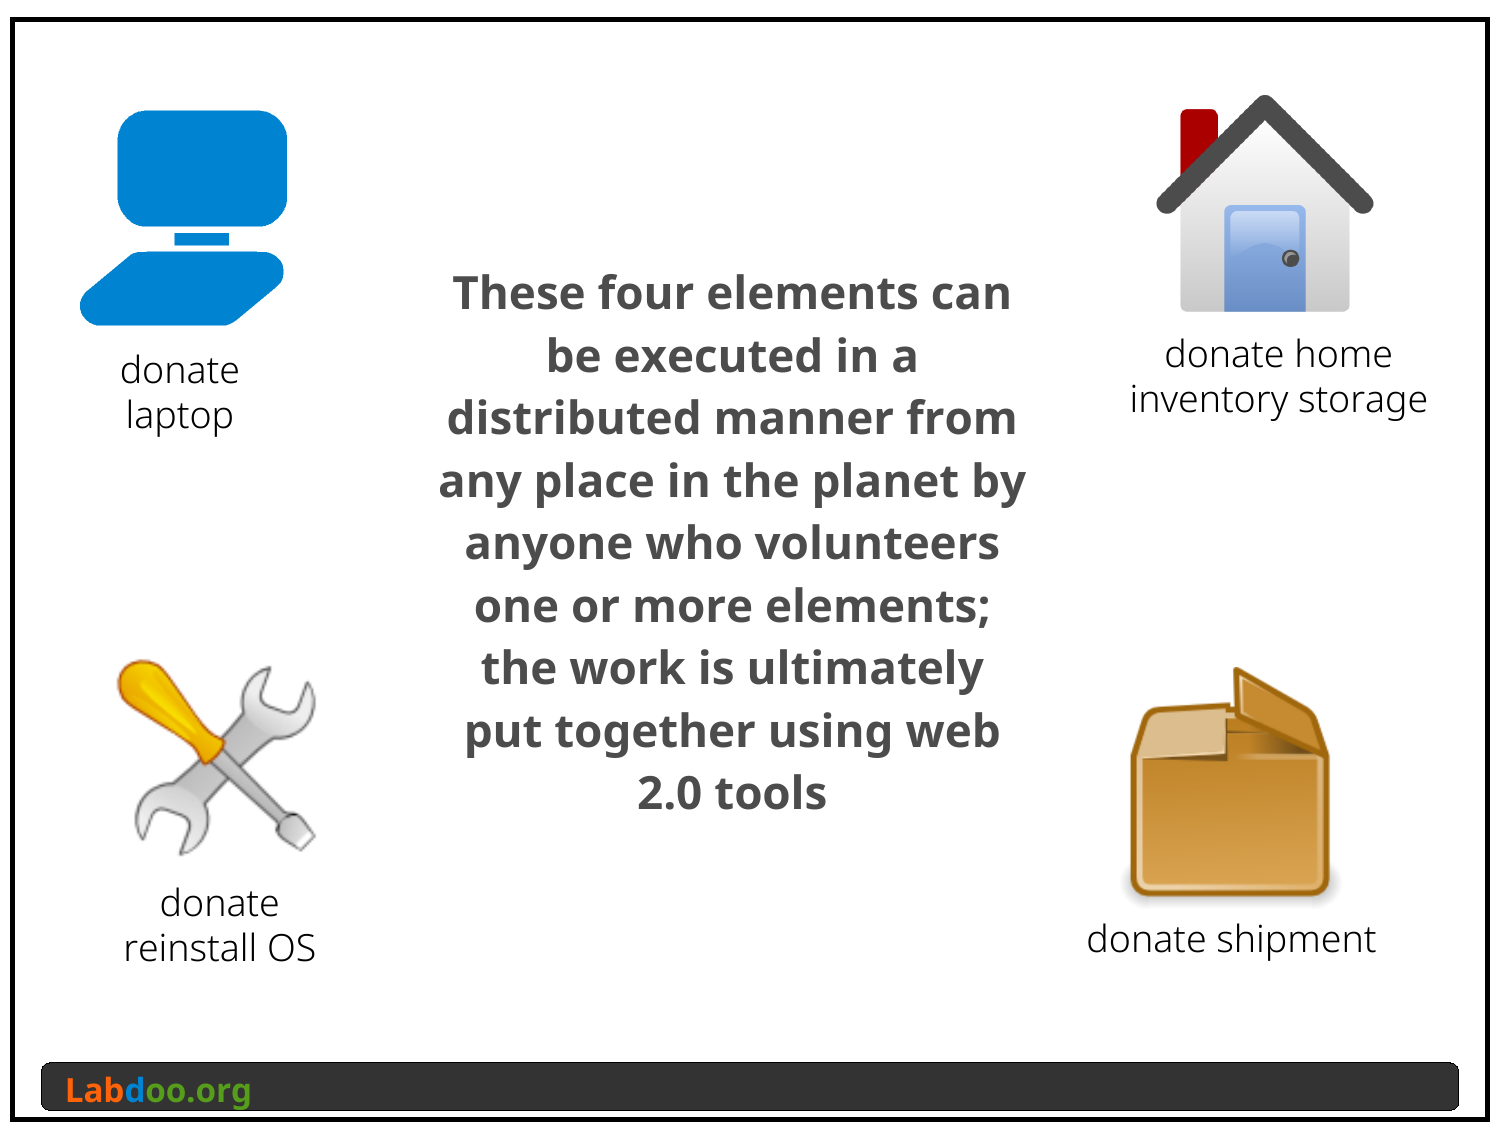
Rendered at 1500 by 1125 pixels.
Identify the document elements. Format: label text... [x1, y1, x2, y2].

text_box donate reinstall OS [73, 871, 367, 977]
text_box donate home inventory storage [1111, 322, 1447, 473]
text_box donate shipment [1063, 907, 1400, 1013]
picture [76, 106, 298, 336]
picture [1119, 667, 1342, 907]
title These four elements can be executed in a distributed manner from any place in the planet by anyone who volunteers one or more elements; the work is ultimately put together using web 2.0 tools [437, 166, 1028, 918]
picture [1154, 92, 1377, 317]
picture [111, 649, 334, 871]
text_box donate laptop [64, 339, 296, 444]
